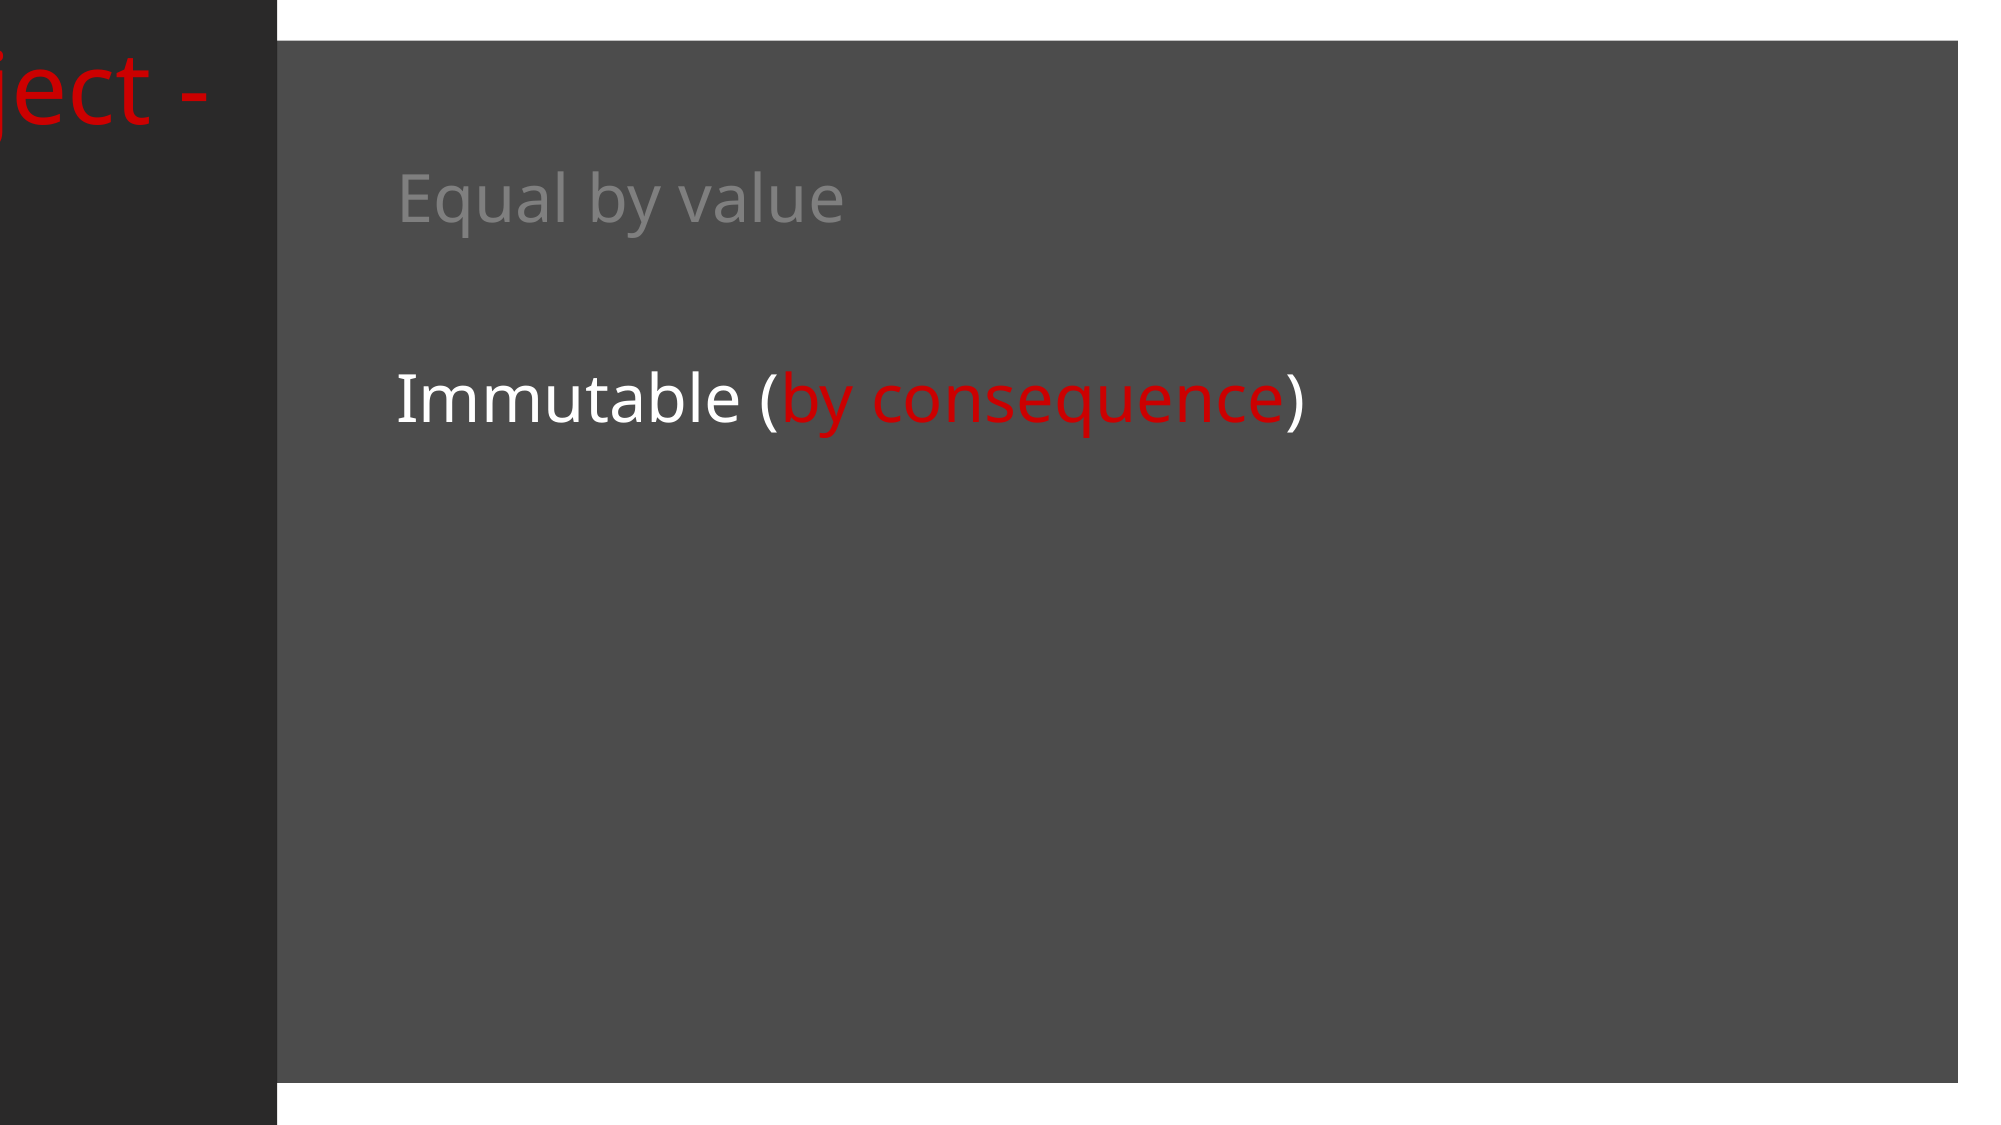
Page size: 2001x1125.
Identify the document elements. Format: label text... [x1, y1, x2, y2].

text_box Equal by value Immutable (by consequence) [381, 28, 1660, 412]
text_box [555, 412, 571, 418]
text_box [618, 412, 634, 418]
text_box [0, 0, 1958, 1125]
text_box [1065, 412, 1082, 418]
text_box [659, 412, 676, 418]
text_box ----- single value object - [74, 17, 226, 1115]
text_box [1107, 412, 1123, 418]
text_box [793, 412, 810, 418]
text_box [913, 412, 931, 418]
